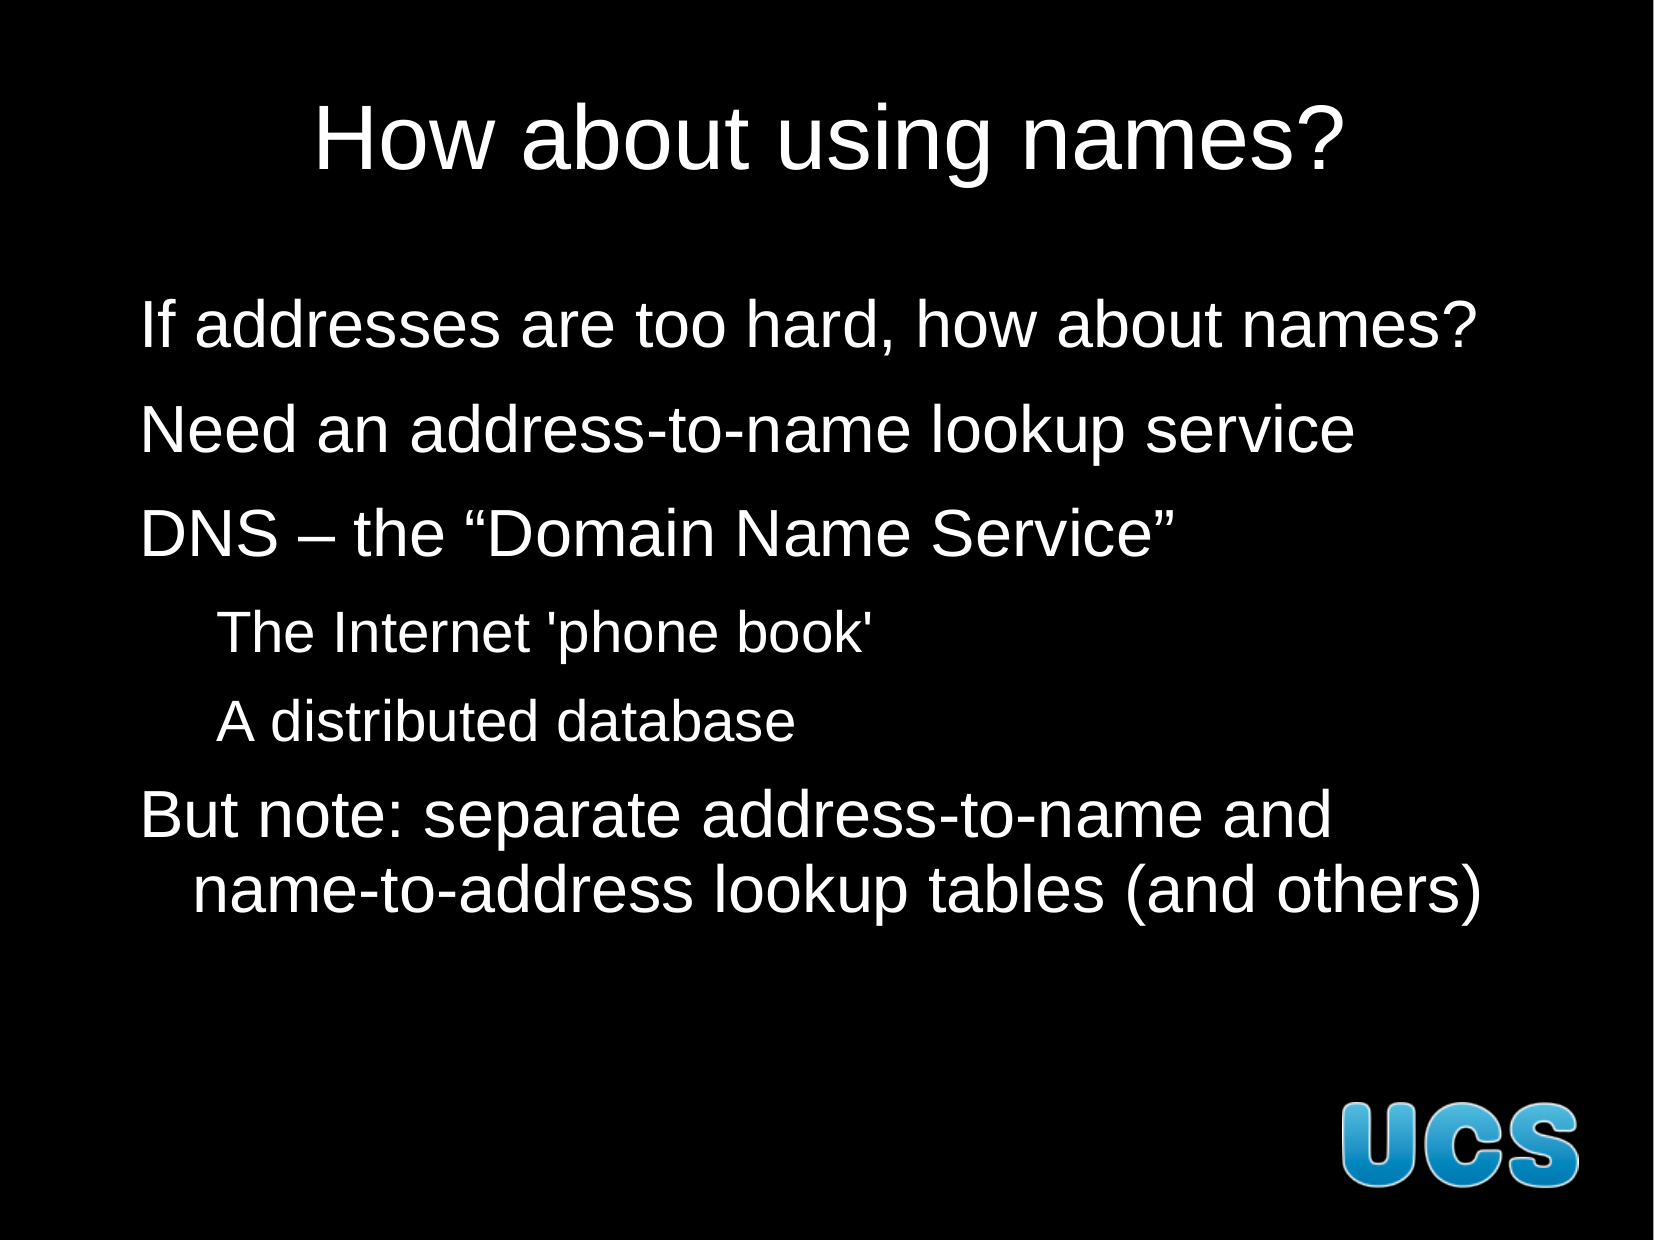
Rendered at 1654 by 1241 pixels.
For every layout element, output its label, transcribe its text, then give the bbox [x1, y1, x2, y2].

title How about using names? [123, 34, 1536, 242]
picture [1342, 1102, 1579, 1190]
list If addresses are too hard, how about names? Need an address-to-name lookup service DNS – the “Domain Name Service” The Internet 'phone book' A distributed database But note: separate address-to-name and name-to-address lookup tables (and others) [121, 287, 1534, 1179]
